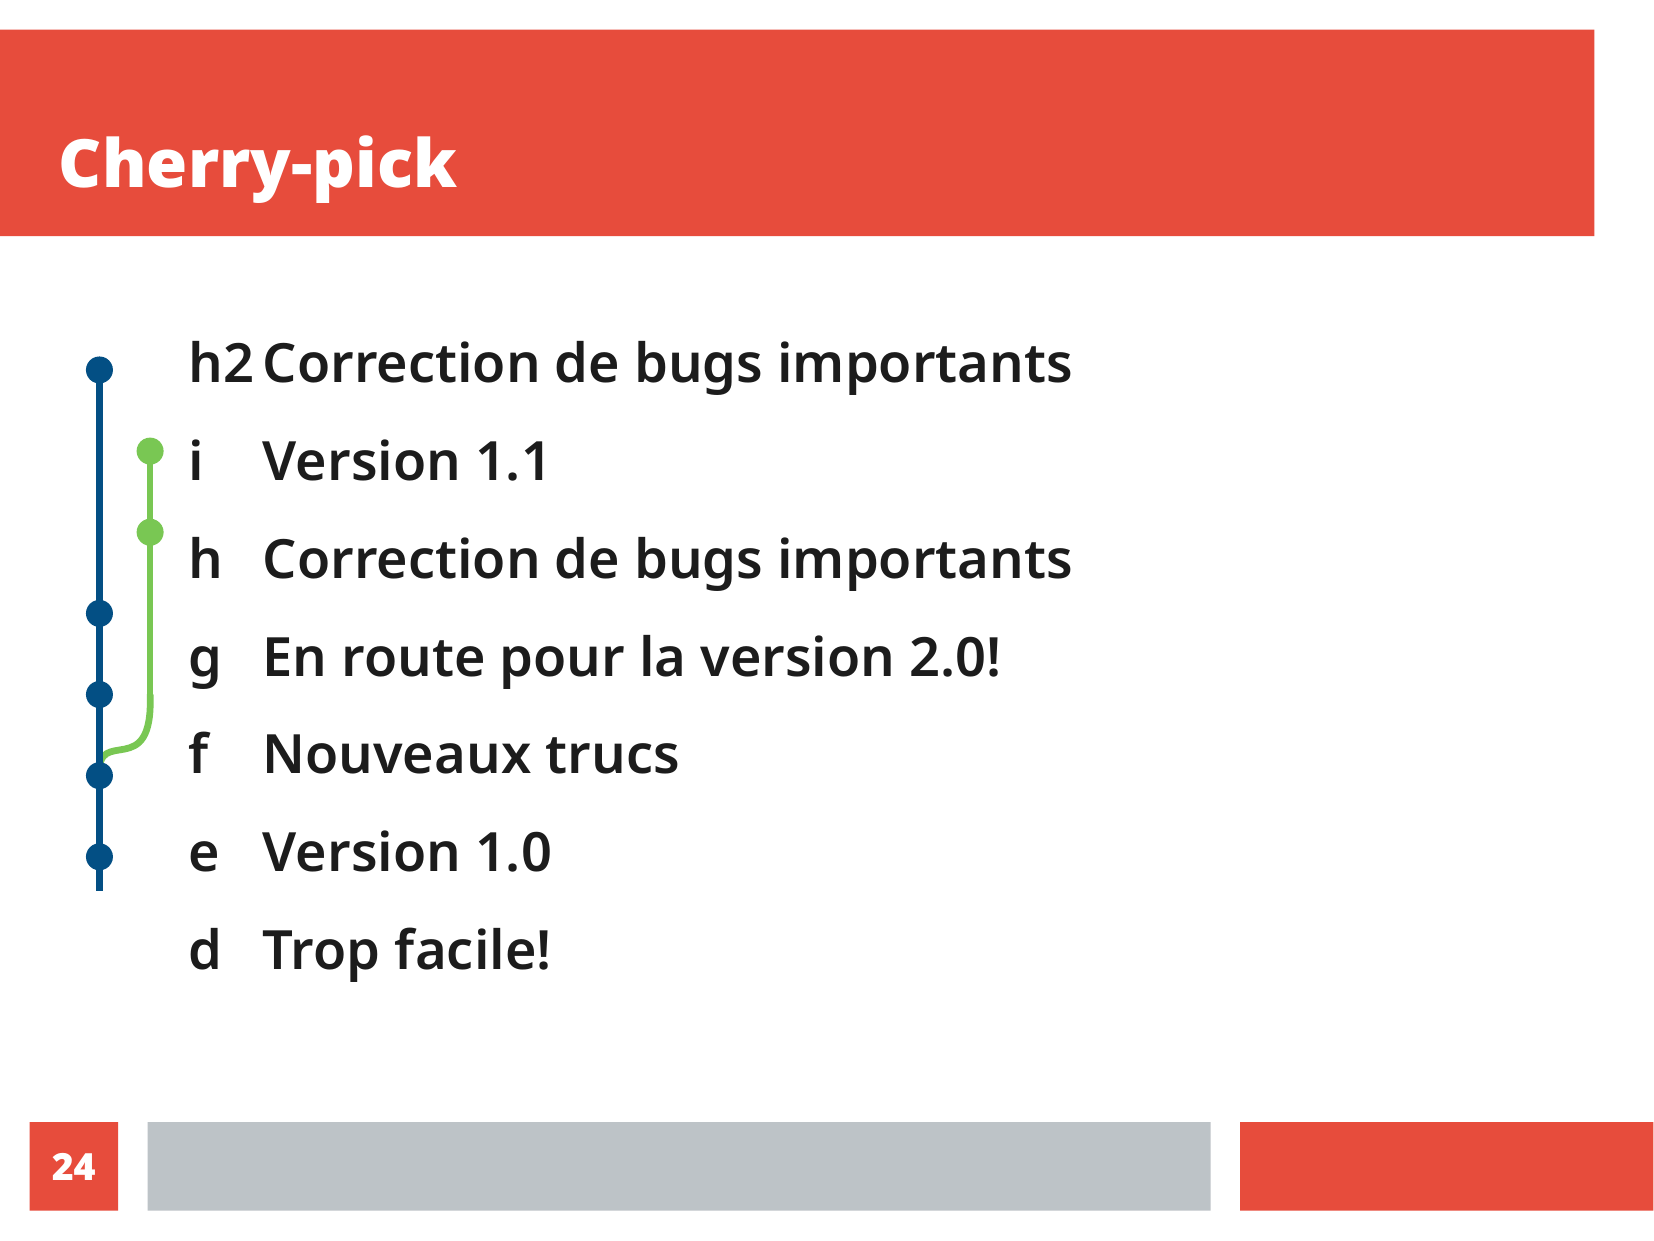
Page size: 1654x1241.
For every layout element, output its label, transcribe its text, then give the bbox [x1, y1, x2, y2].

title Cherry-pick [59, 59, 1595, 207]
list h2 Correction de bugs importants i Version 1.1 h Correction de bugs importants g En route pour la version 2.0! f Nouveaux trucs e Version 1.0 d Trop facile! [188, 324, 1565, 1093]
picture [69, 332, 201, 891]
